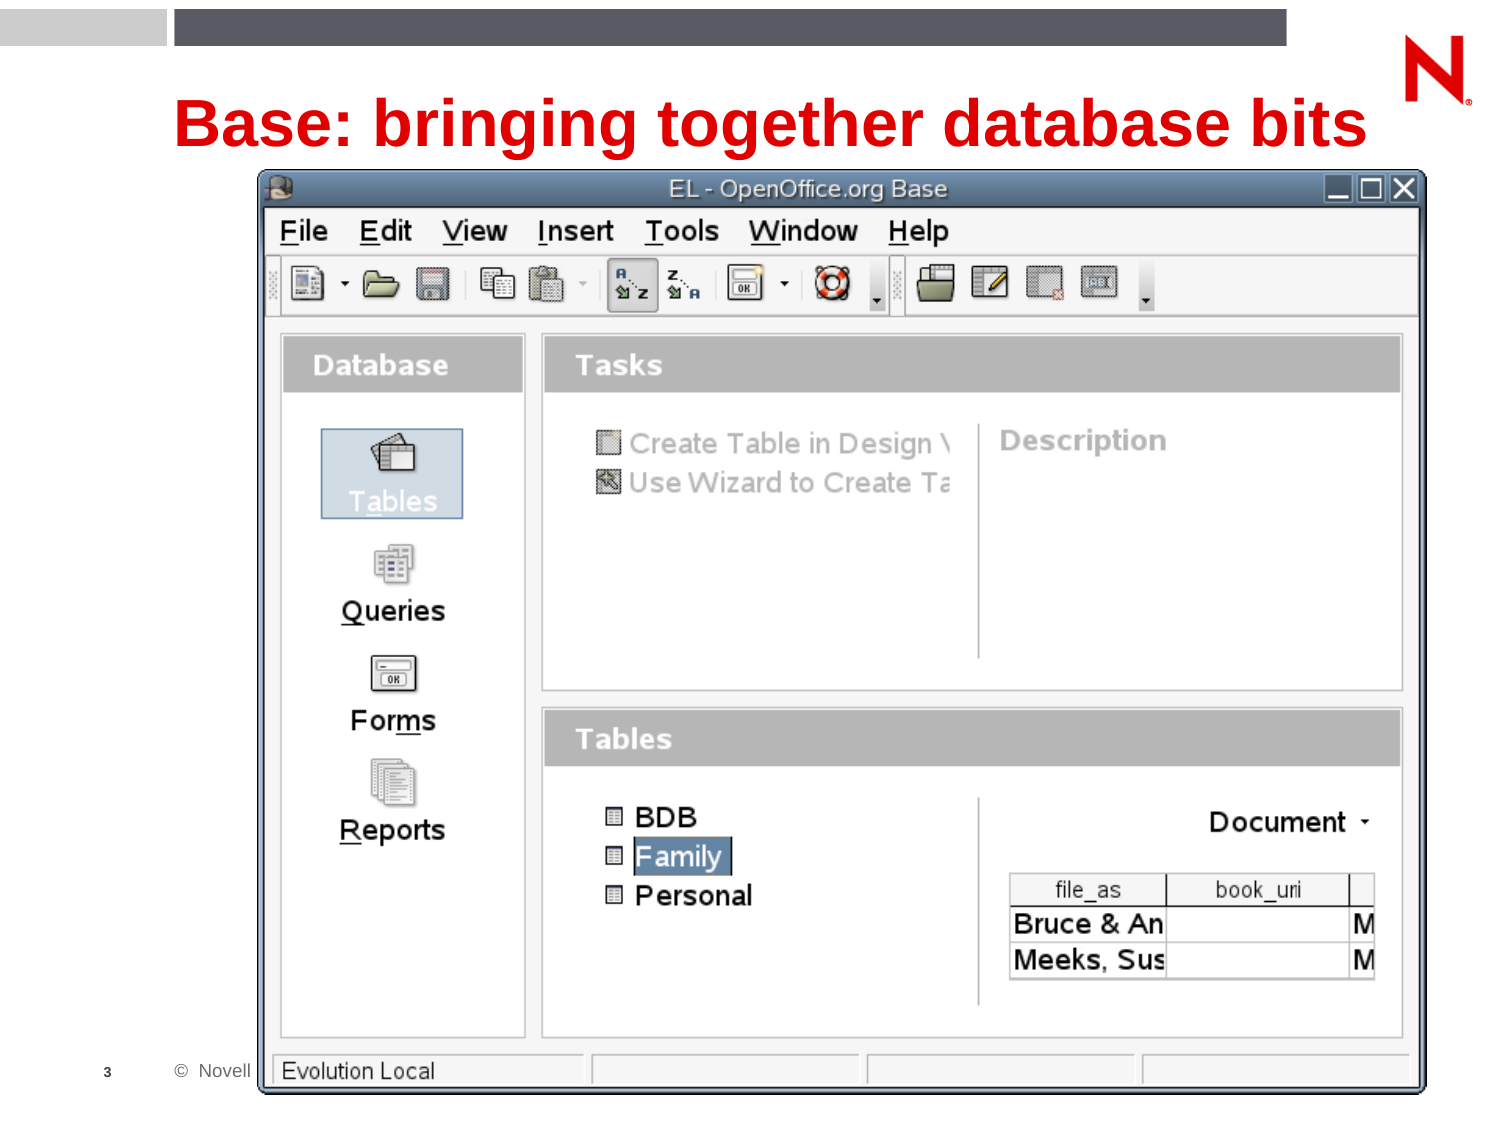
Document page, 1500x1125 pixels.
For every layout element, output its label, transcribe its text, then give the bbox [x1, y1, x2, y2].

picture [1403, 32, 1473, 107]
picture [257, 169, 1427, 1095]
title Base: bringing together database bits [173, 41, 1395, 205]
